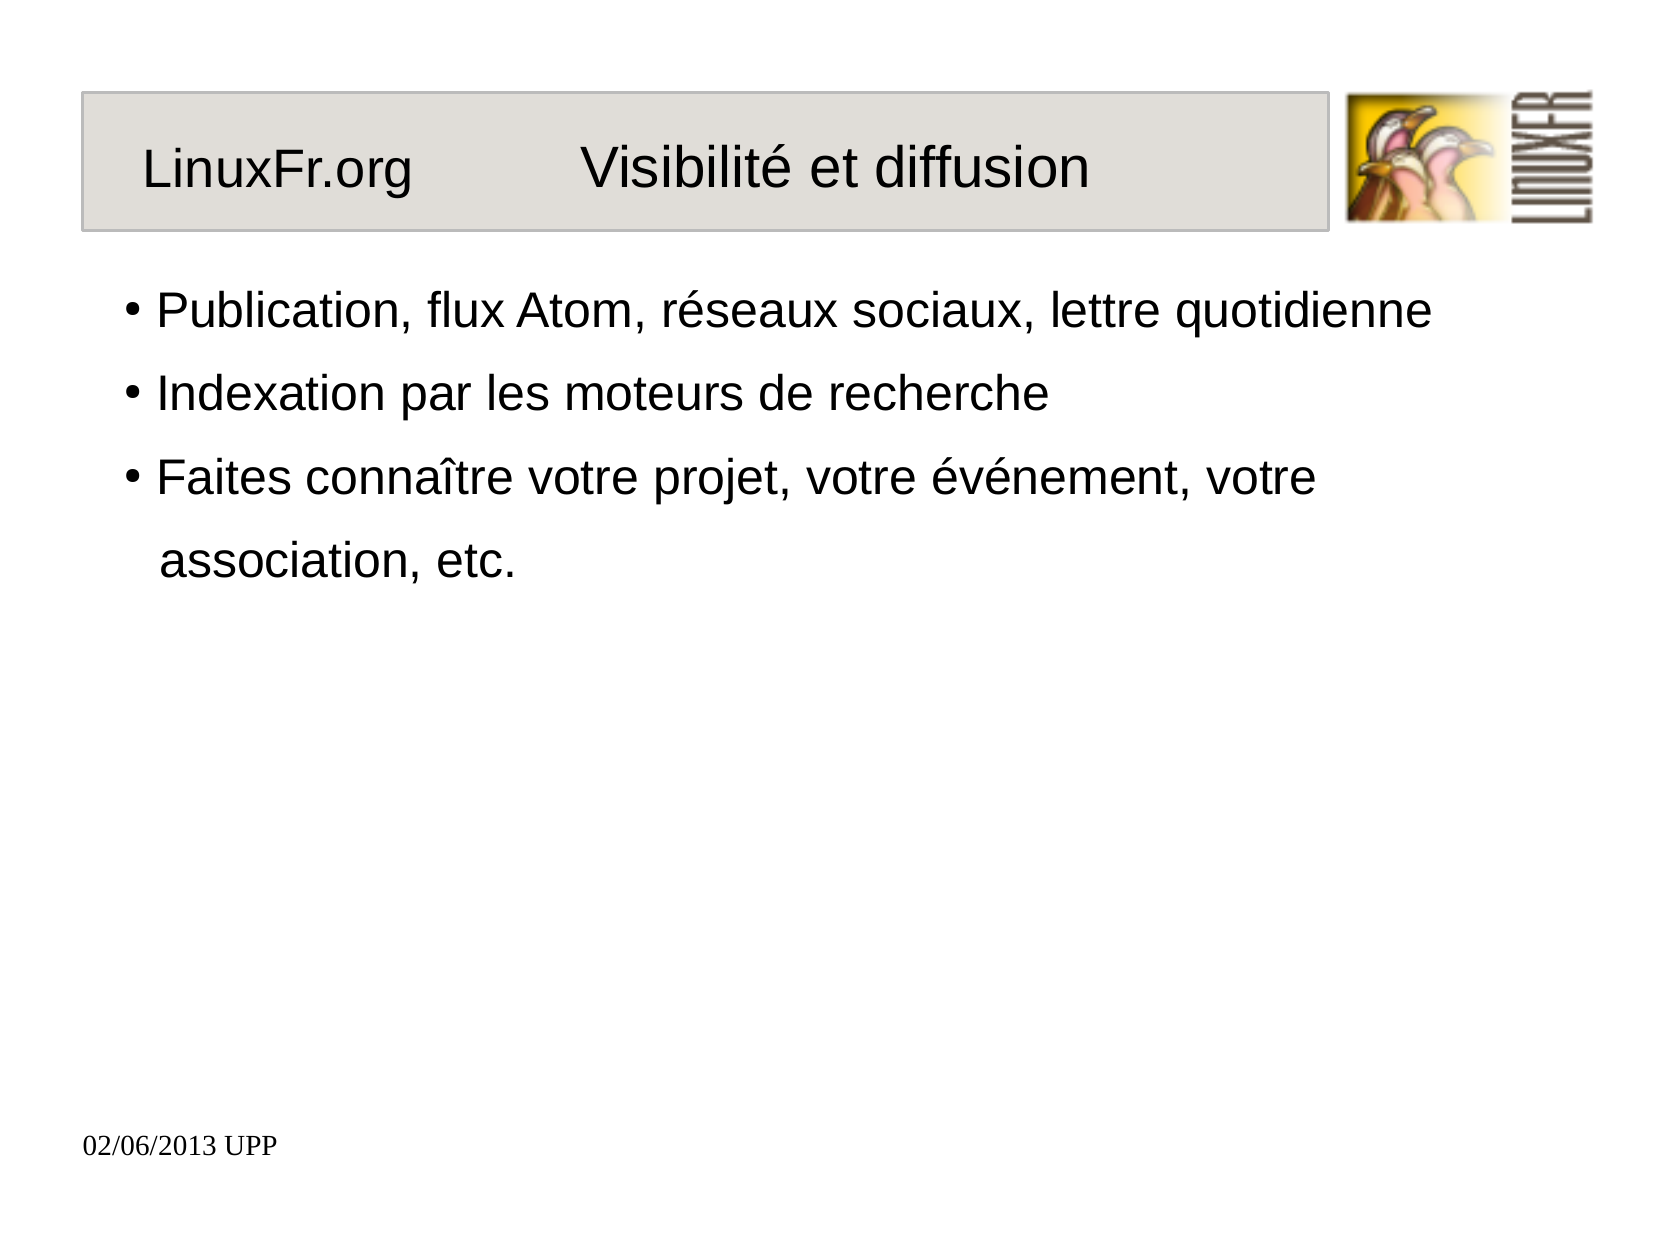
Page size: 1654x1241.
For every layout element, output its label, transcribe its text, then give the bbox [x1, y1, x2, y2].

text_box Publication, flux Atom, réseaux sociaux, lettre quotidienne Indexation par les moteurs de recherche Faites connaître votre projet, votre événement, votre association, etc. [88, 253, 1536, 1058]
picture [1341, 88, 1601, 229]
title LinuxFr.org Visibilité et diffusion [82, 92, 1329, 231]
